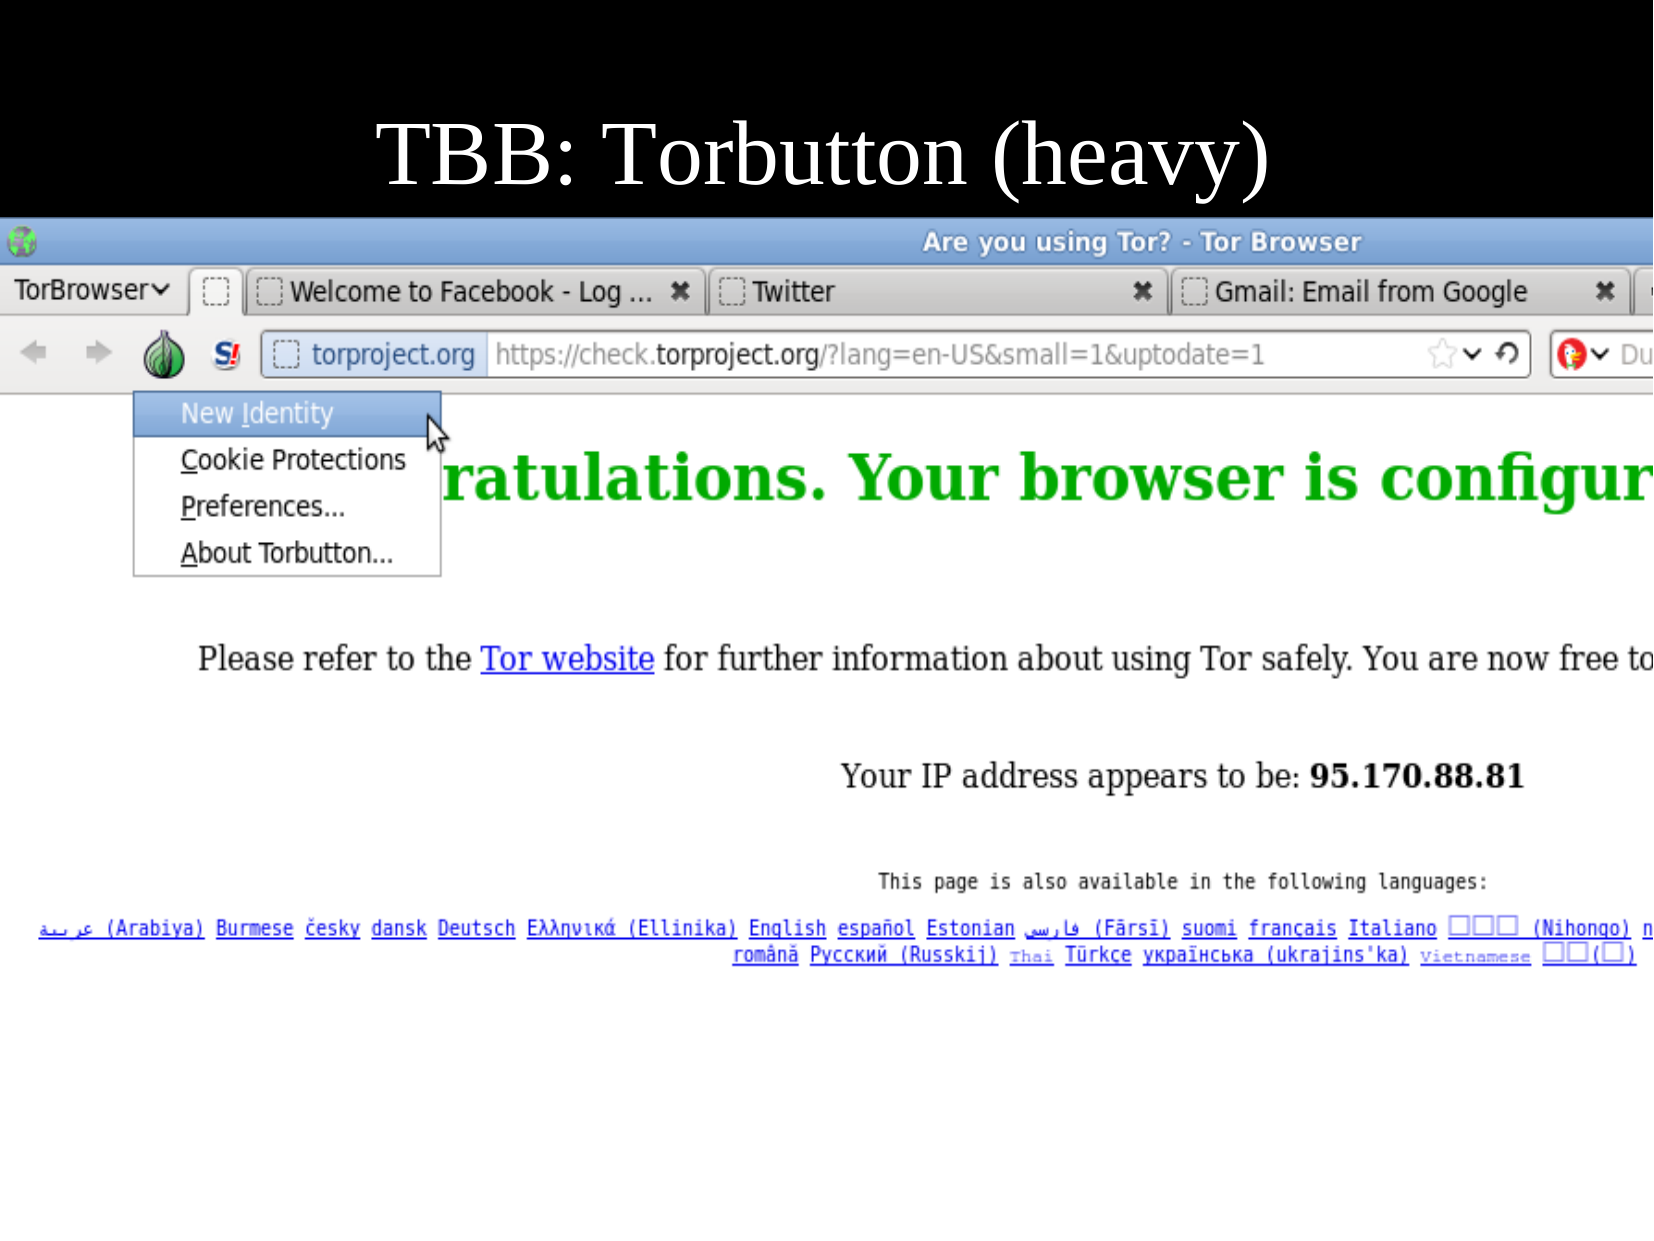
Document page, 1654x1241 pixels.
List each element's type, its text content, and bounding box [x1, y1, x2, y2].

title TBB: Torbutton (heavy) [118, 49, 1530, 217]
picture [0, 217, 1653, 1241]
